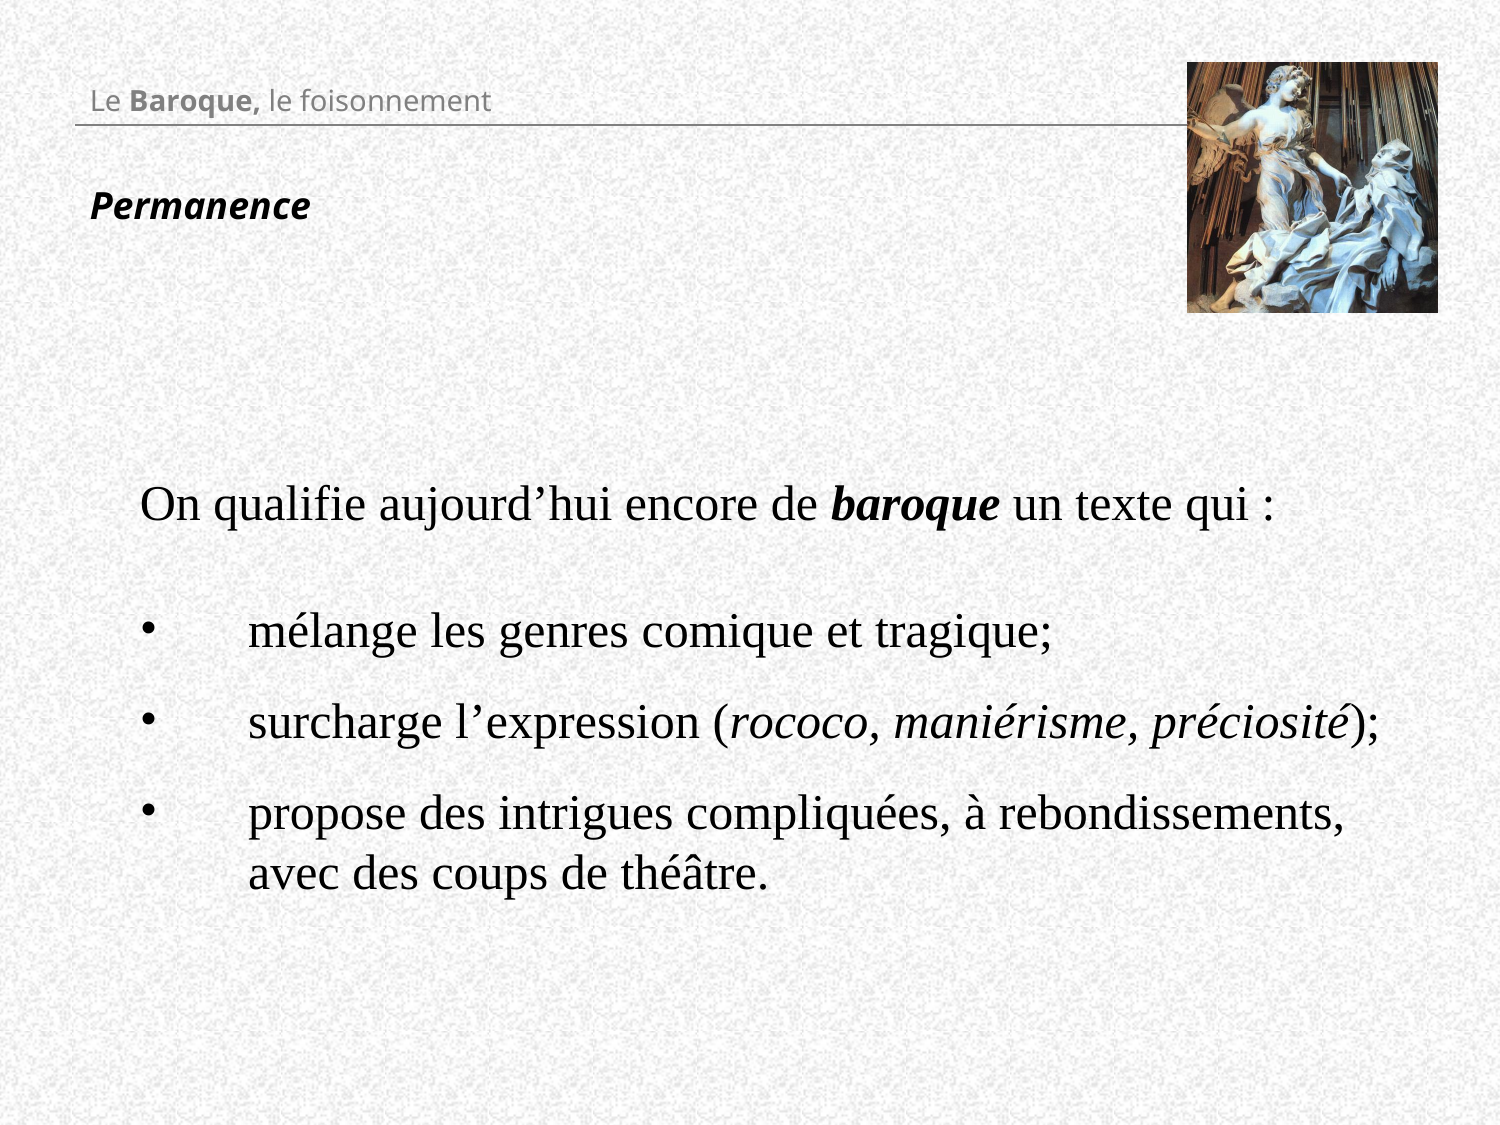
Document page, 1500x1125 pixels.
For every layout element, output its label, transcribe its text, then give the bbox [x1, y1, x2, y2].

picture [0, 0, 1500, 1125]
text_box On qualifie aujourd’hui encore de baroque un texte qui : mélange les genres comique et tragique; surcharge l’expression (rococo, maniérisme, préciosité); propose des intrigues compliquées, à rebondissements, avec des coups de théâtre. [124, 462, 1438, 908]
text_box Permanence [75, 174, 388, 236]
text_box Le Baroque, le foisonnement [74, 74, 1187, 126]
